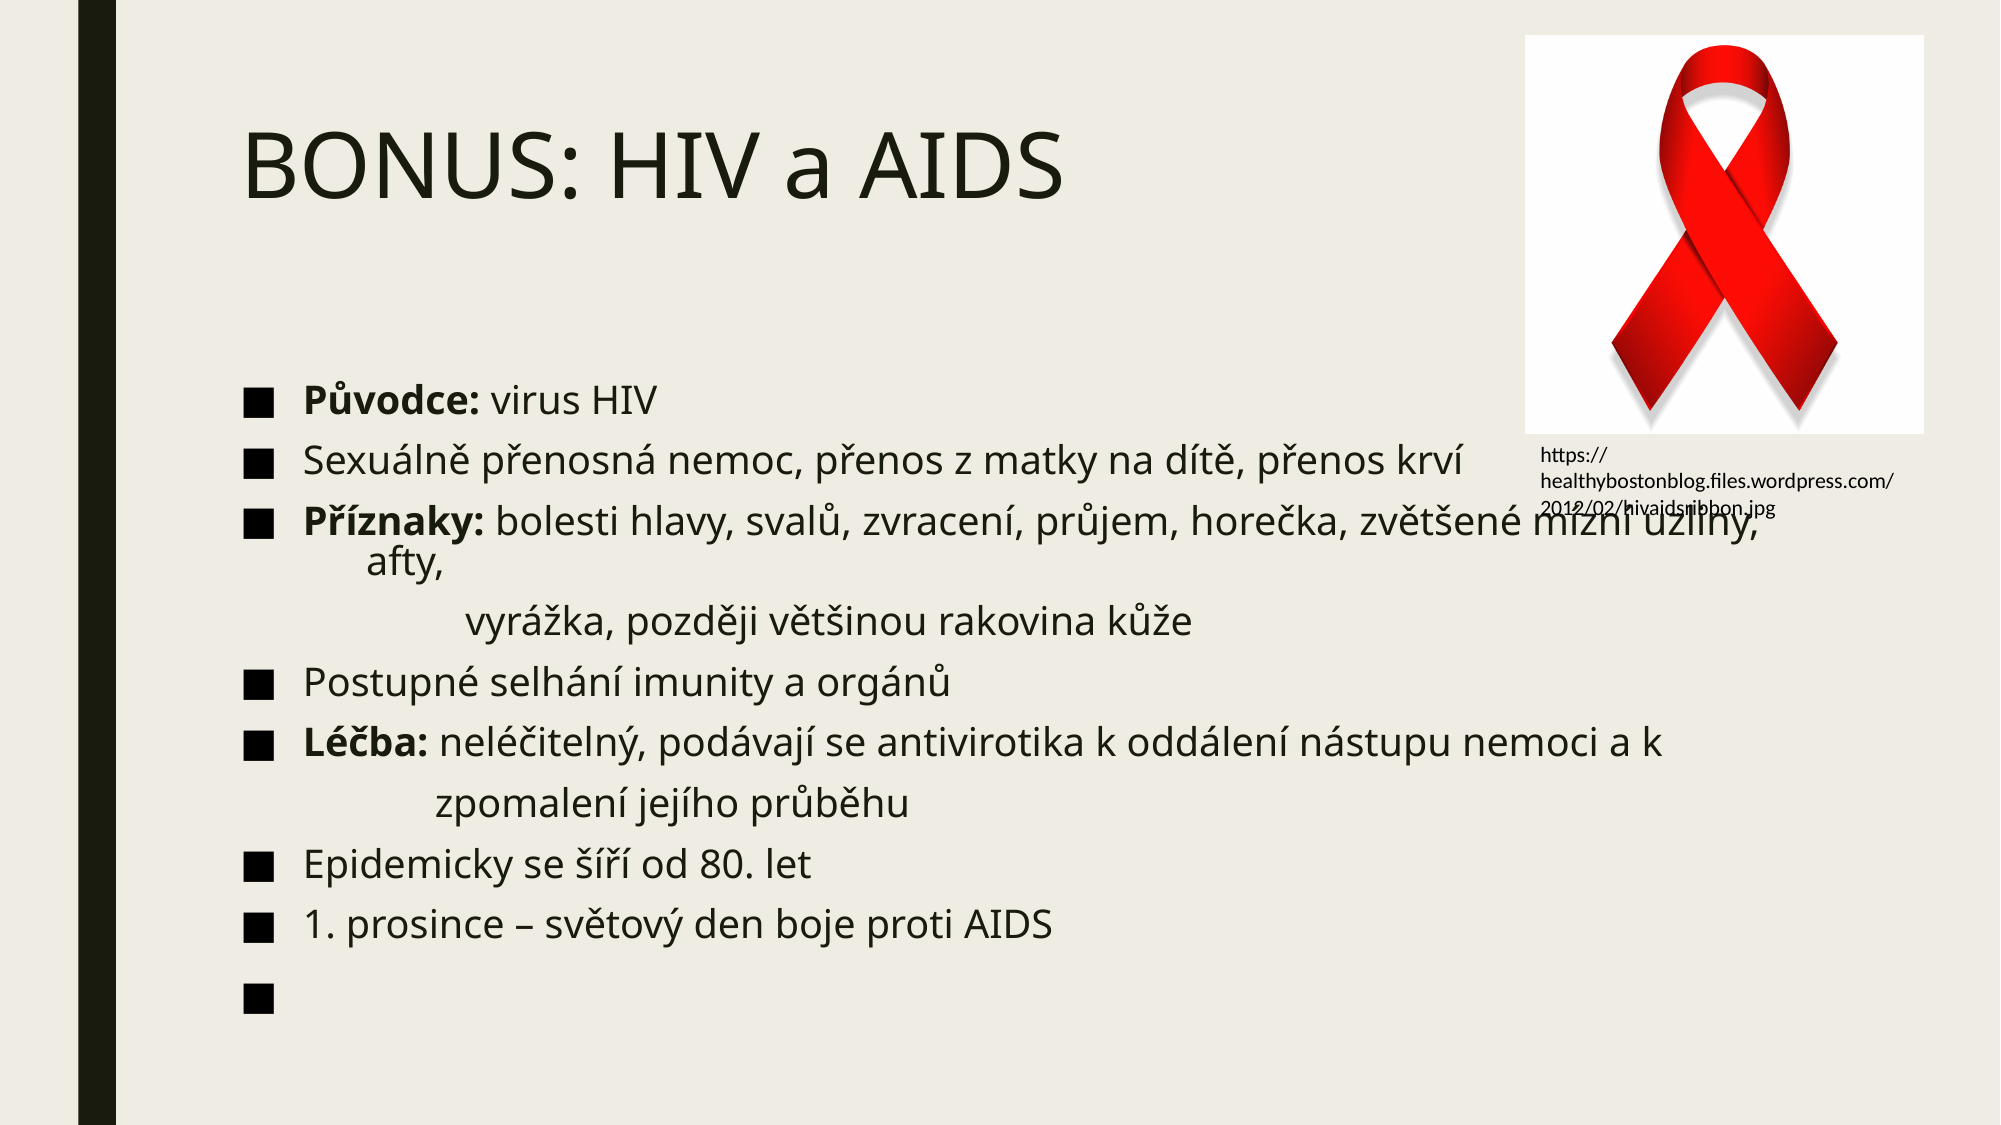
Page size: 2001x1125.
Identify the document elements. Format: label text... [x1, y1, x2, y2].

picture [1525, 35, 1924, 433]
text_box https://healthybostonblog.files.wordpress.com/2012/02/hivaidsribbon.jpg [1525, 433, 1924, 502]
title BONUS: HIV a AIDS [225, 112, 1525, 357]
list Původce: virus HIV Sexuálně přenosná nemoc, přenos z matky na dítě, přenos krví Příznaky: bolesti hlavy, svalů, zvracení, průjem, horečka, zvětšené mízní uzliny, afty, vyrážka, později většinou rakovina kůže Postupné selhání imunity a orgánů Léčba: neléčitelný, podávají se antivirotika k oddálení nástupu nemoci a k zpomalení jejího průběhu Epidemicky se šíří od 80. let 1. prosince – světový den boje proti AIDS [225, 375, 1801, 963]
